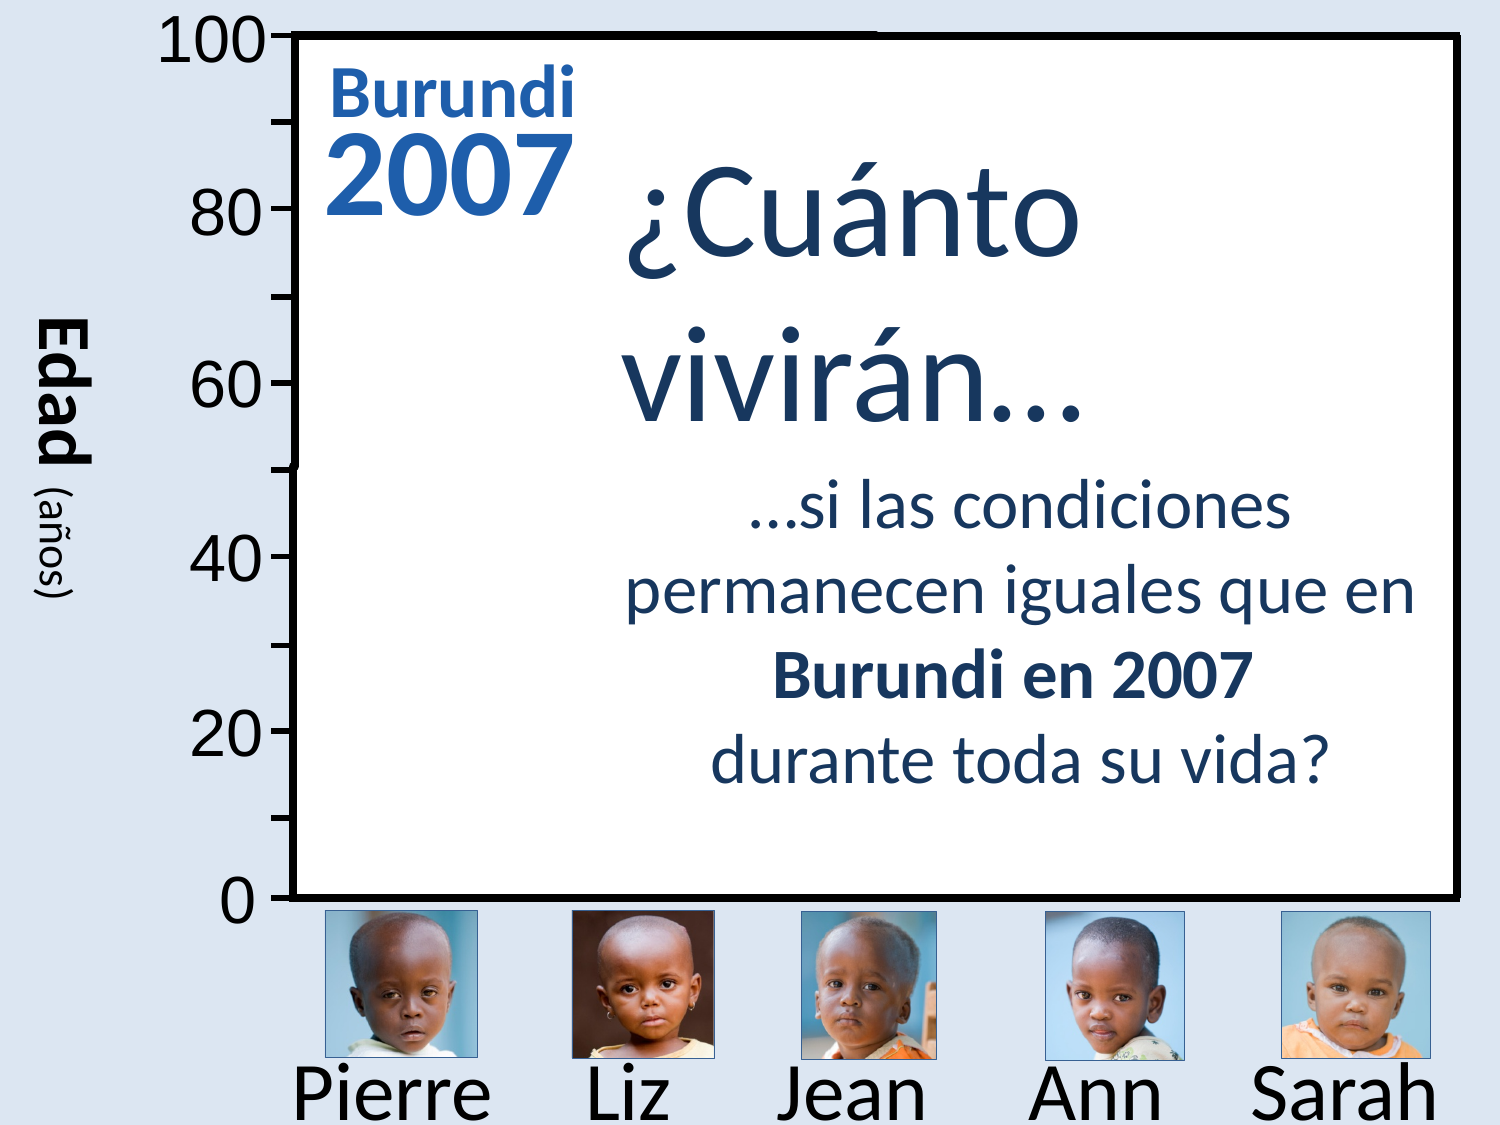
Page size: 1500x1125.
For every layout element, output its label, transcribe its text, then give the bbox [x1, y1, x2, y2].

text_box Burundi [314, 35, 593, 141]
picture [1281, 911, 1431, 1058]
picture [571, 910, 714, 1058]
text_box 80 [174, 161, 281, 256]
text_box 40 [174, 507, 281, 603]
text_box [0, 0, 1500, 1125]
picture [324, 910, 478, 1058]
text_box …si las condiciones permanecen iguales que en Burundi en 2007 durante toda su vida? [605, 450, 1438, 805]
text_box 0 [204, 849, 283, 945]
text_box Pierre [276, 1029, 512, 1125]
text_box Liz [570, 1029, 688, 1125]
text_box 100 [141, 0, 283, 83]
text_box Edad (años) [17, 301, 138, 637]
text_box 2007 [308, 83, 592, 249]
text_box 20 [174, 682, 281, 778]
text_box Ann [1013, 1029, 1190, 1125]
text_box 60 [174, 333, 281, 429]
picture [801, 911, 937, 1060]
text_box Sarah [1235, 1029, 1470, 1125]
picture [1045, 911, 1184, 1060]
text_box Jean [761, 1029, 962, 1125]
text_box ¿Cuánto vivirán… [605, 111, 1414, 457]
